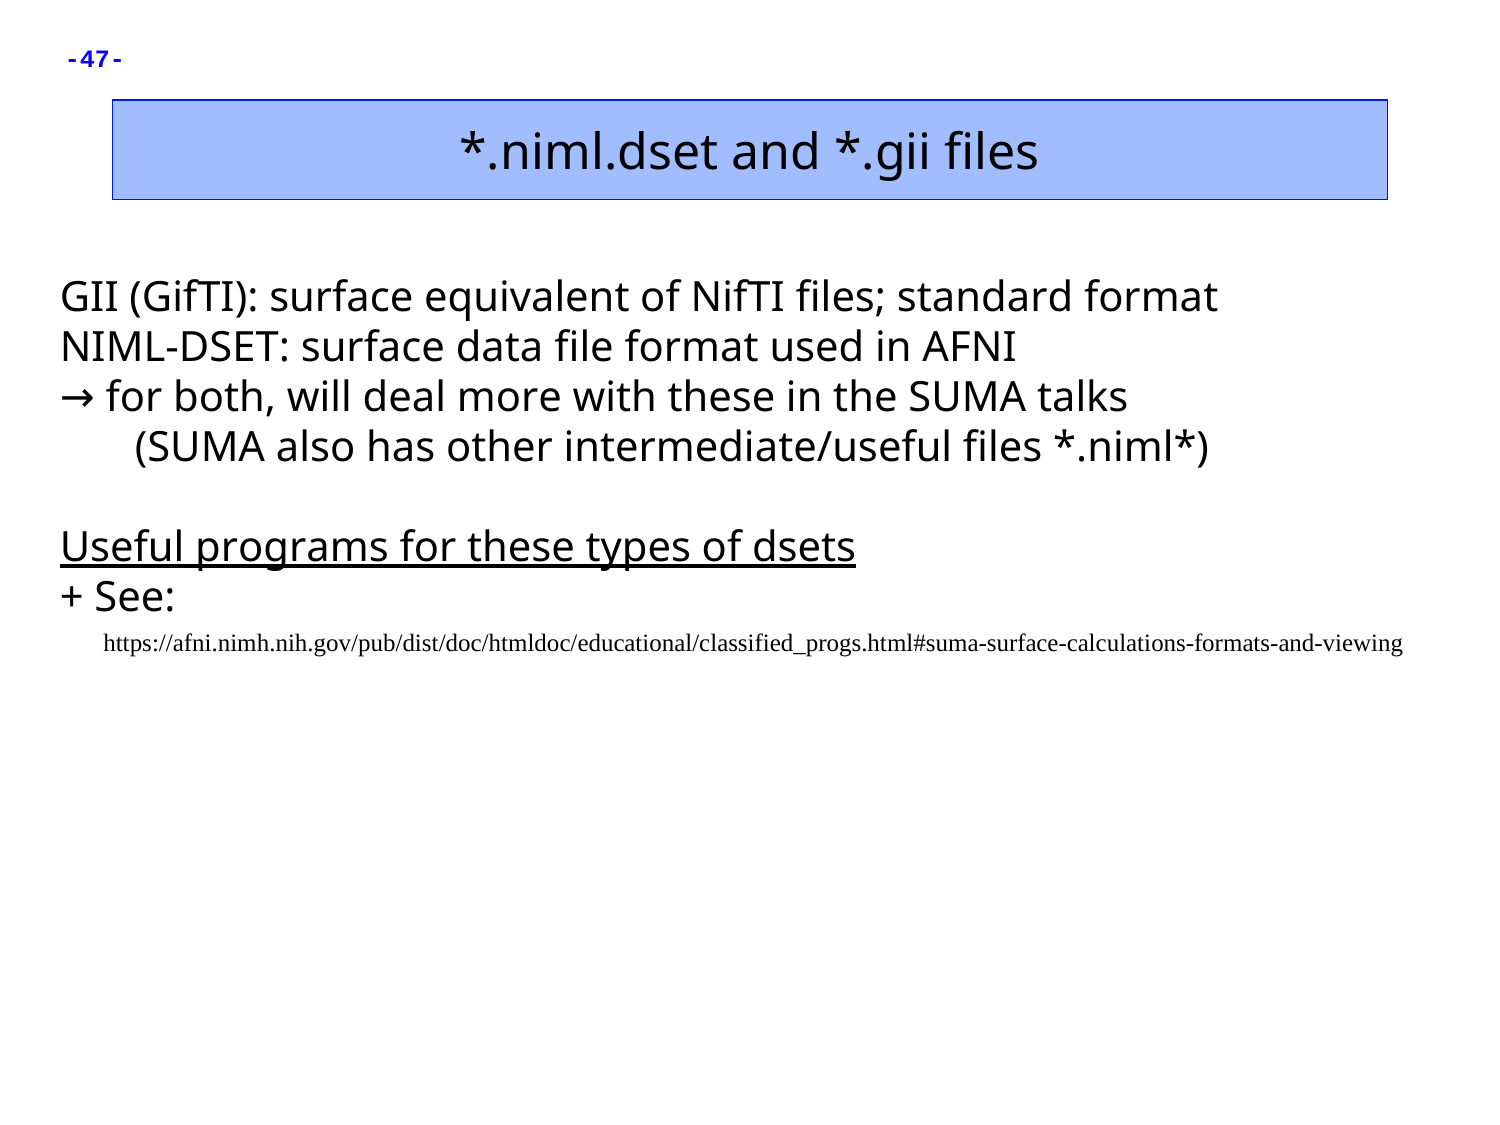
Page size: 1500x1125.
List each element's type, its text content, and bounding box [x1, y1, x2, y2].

text_box *.niml.dset and *.gii files [112, 99, 1388, 200]
text_box GII (GifTI): surface equivalent of NifTI files; standard format NIML-DSET: surface data file format used in AFNI → for both, will deal more with these in the SUMA talks (SUMA also has other intermediate/useful files *.niml*) Useful programs for these types of dsets + See: [45, 262, 1440, 628]
text_box https://afni.nimh.nih.gov/pub/dist/doc/htmldoc/educational/classified_progs.html#suma-surface-calculations-formats-and-viewing [88, 619, 1438, 671]
